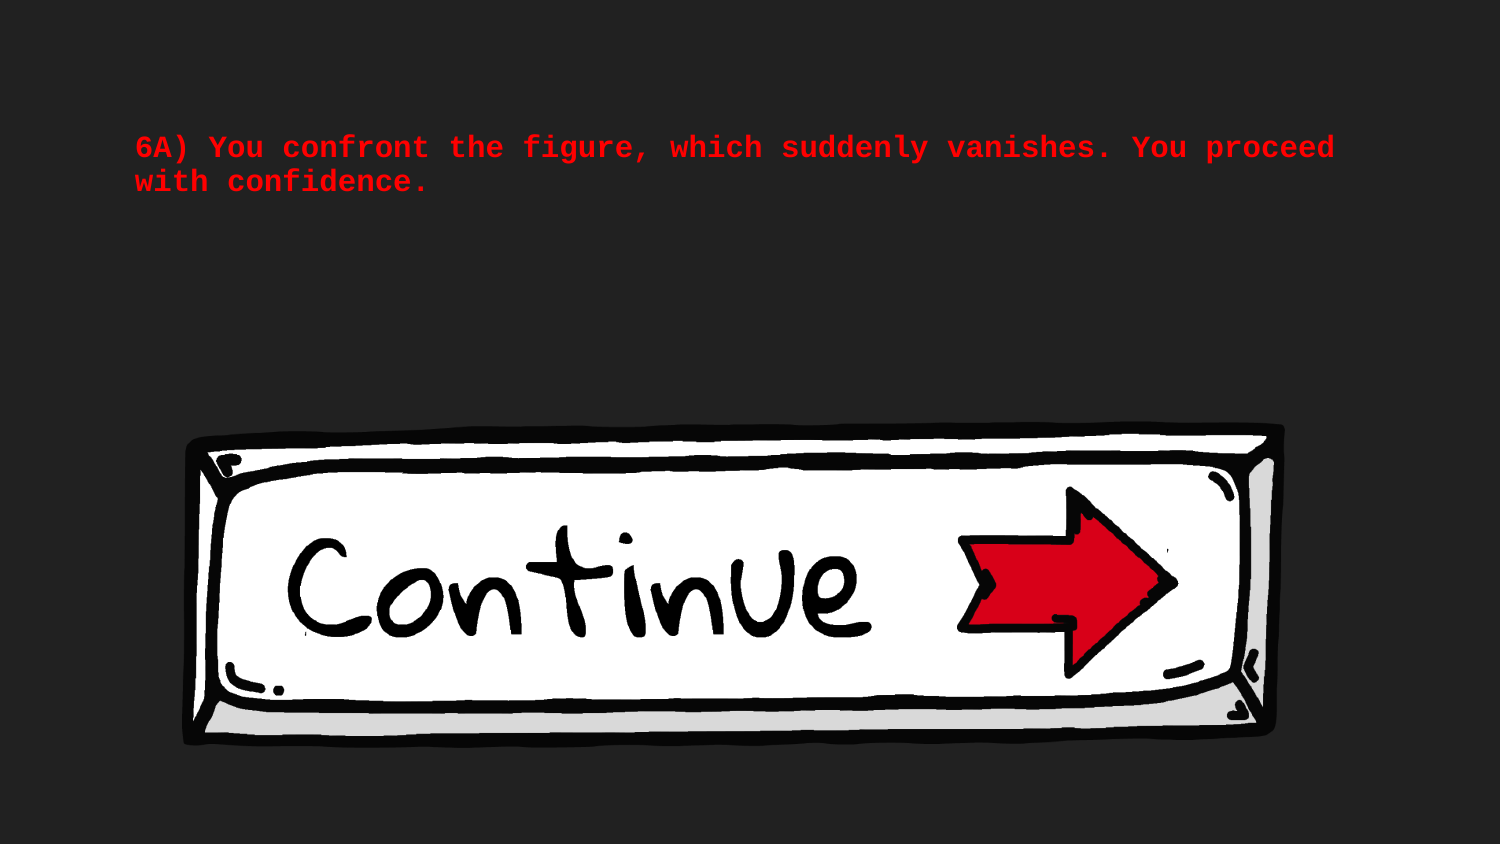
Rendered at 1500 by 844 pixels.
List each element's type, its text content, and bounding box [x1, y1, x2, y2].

picture [182, 421, 1285, 748]
title 6A) You confront the figure, which suddenly vanishes. You proceed with confidence. [119, 116, 1401, 391]
